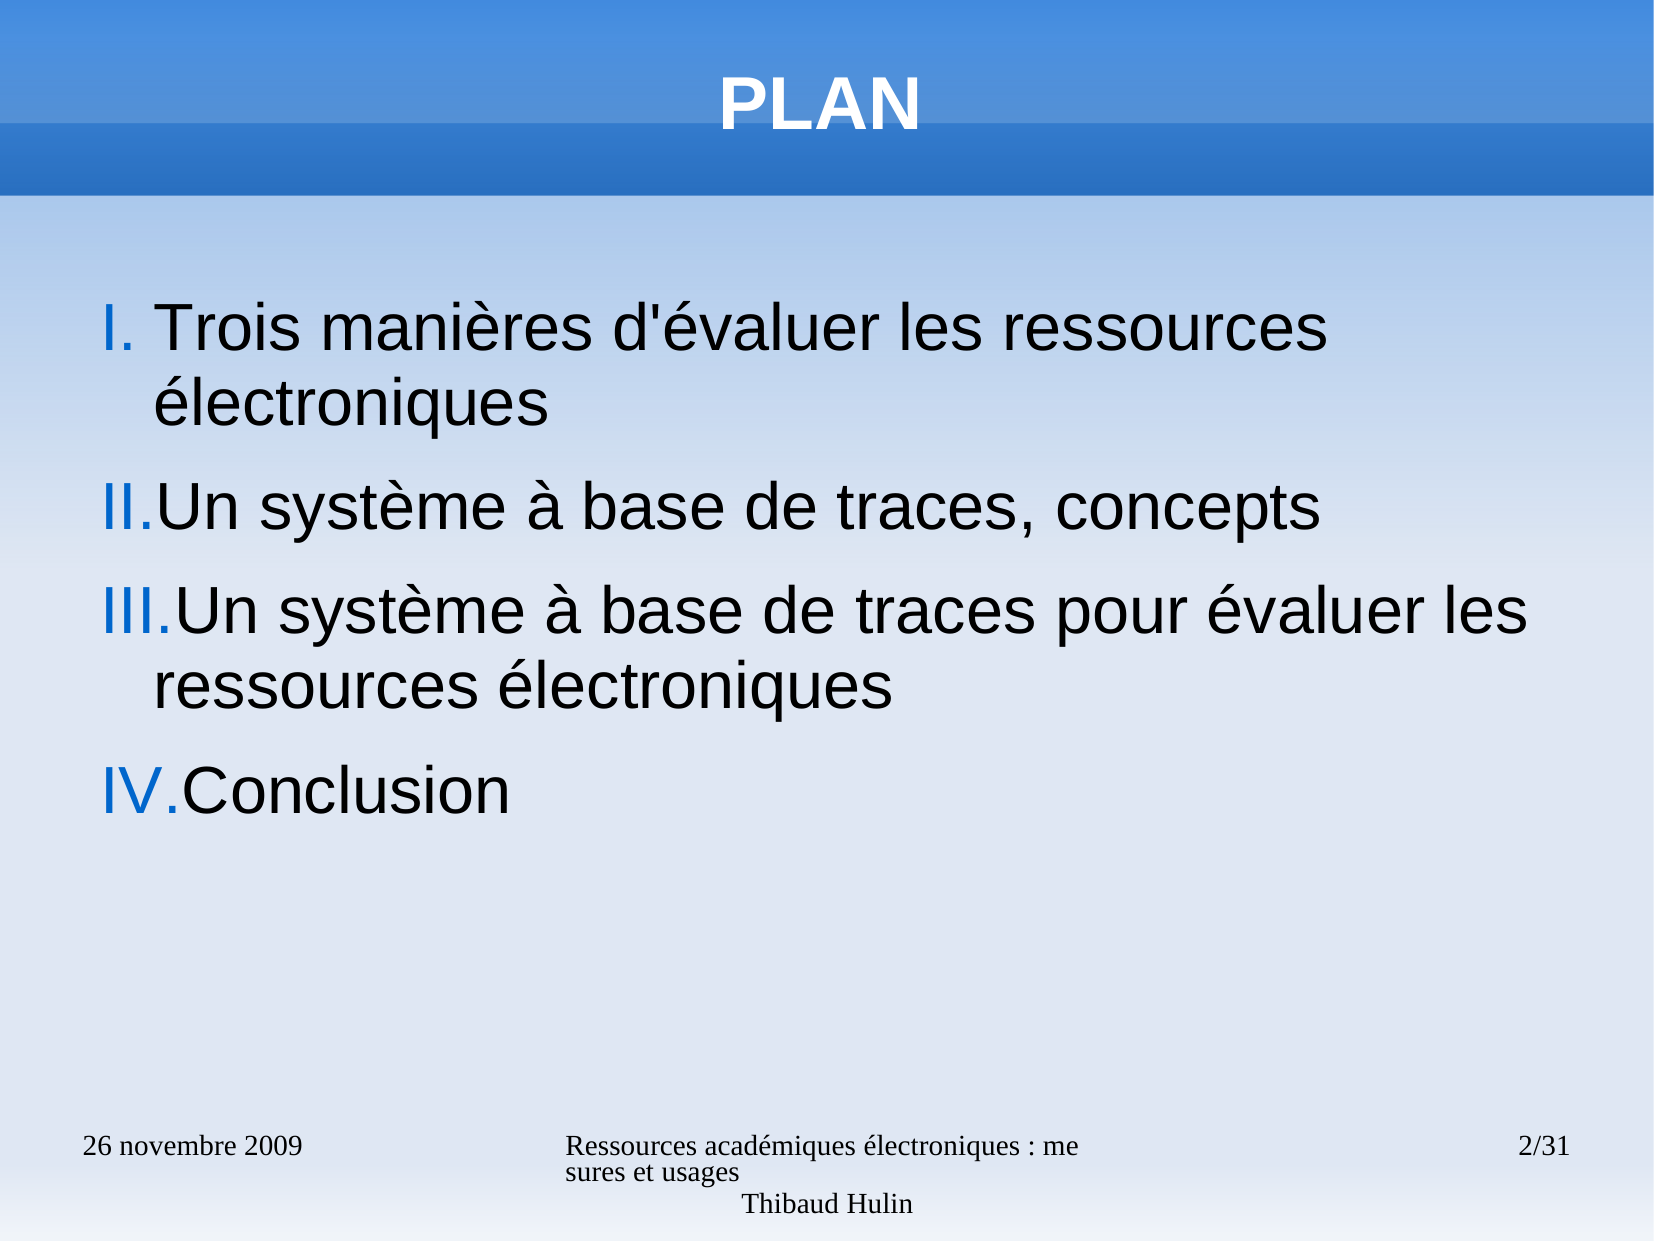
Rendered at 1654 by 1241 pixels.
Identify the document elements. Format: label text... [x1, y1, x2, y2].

picture [0, 0, 1654, 1241]
title PLAN [76, 0, 1565, 208]
list Trois manières d'évaluer les ressources électroniques Un système à base de traces, concepts Un système à base de traces pour évaluer les ressources électroniques Conclusion [82, 290, 1571, 1109]
